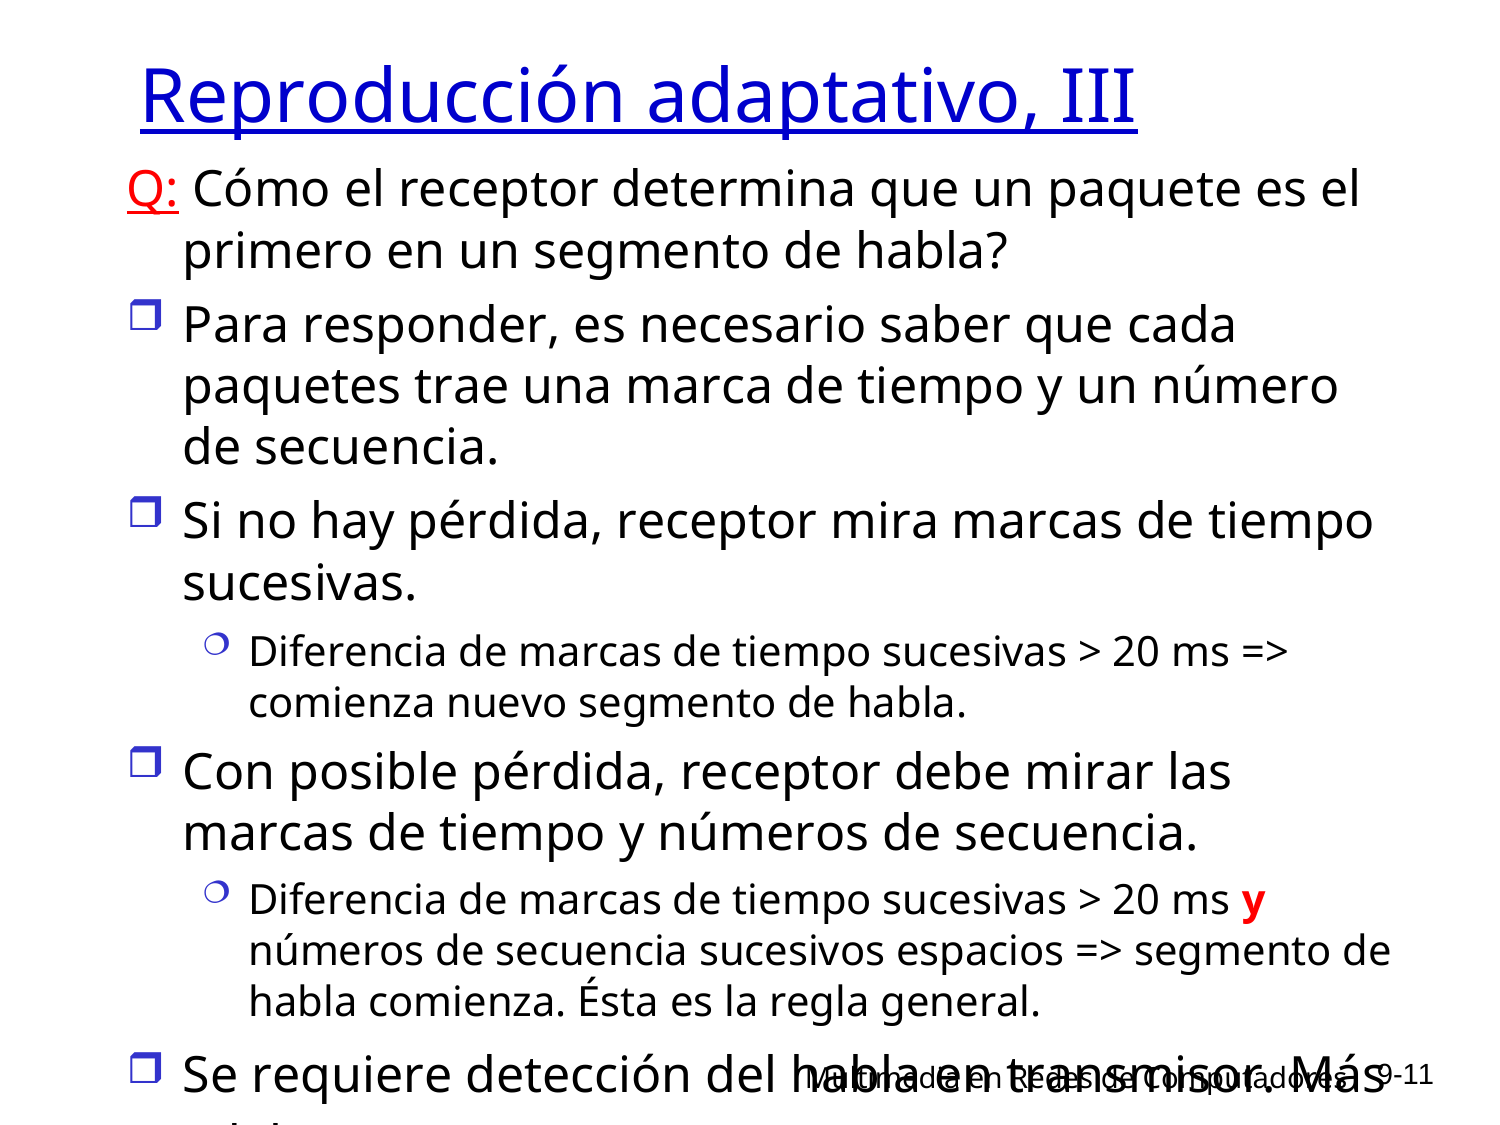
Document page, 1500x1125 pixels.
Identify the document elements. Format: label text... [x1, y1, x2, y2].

title Reproducción adaptativo, III [125, 0, 1401, 149]
list Q: Cómo el receptor determina que un paquete es el primero en un segmento de habla? Para responder, es necesario saber que cada paquetes trae una marca de tiempo y un número de secuencia. Si no hay pérdida, receptor mira marcas de tiempo sucesivas. Diferencia de marcas de tiempo sucesivas > 20 ms => comienza nuevo segmento de habla. Con posible pérdida, receptor debe mirar las marcas de tiempo y números de secuencia. Diferencia de marcas de tiempo sucesivas > 20 ms y números de secuencia sucesivos espacios => segmento de habla comienza. Ésta es la regla general. Se requiere detección del habla en transmisor. Más adelante. [112, 149, 1426, 1044]
